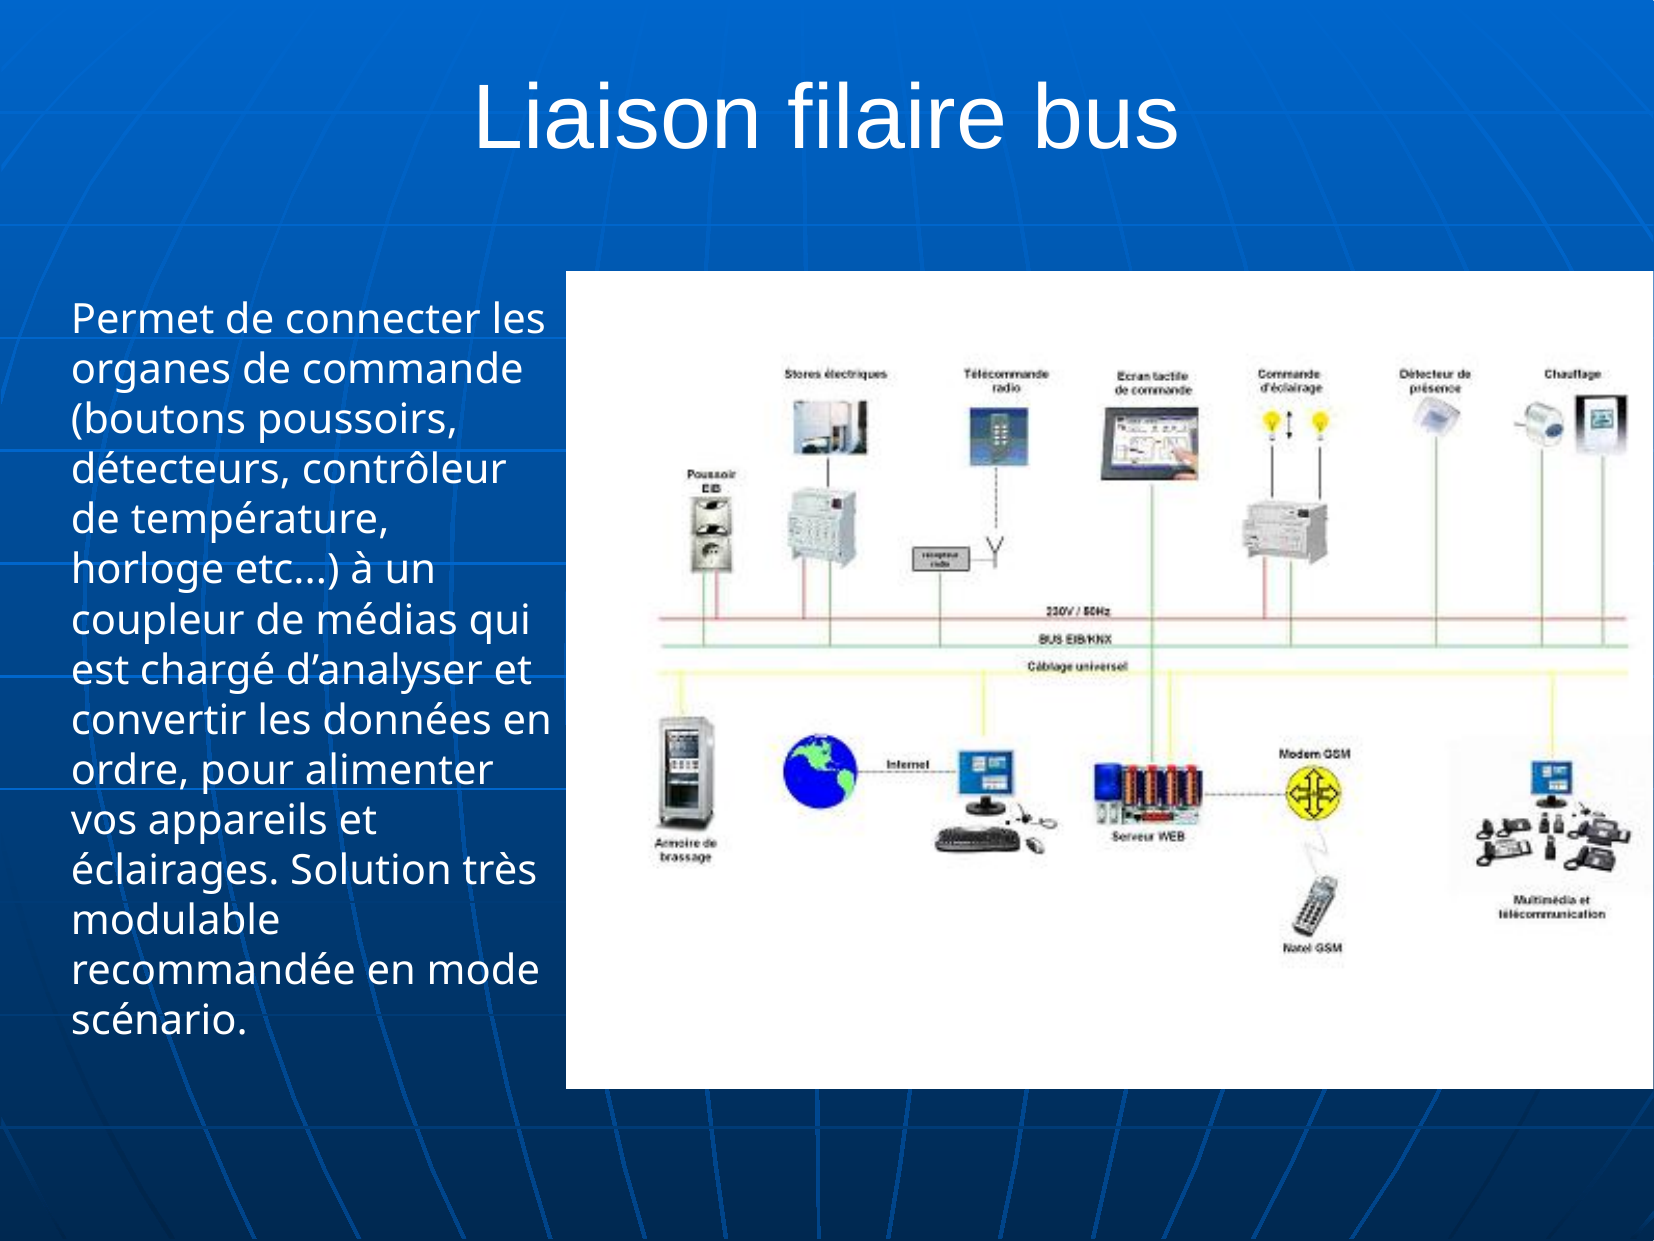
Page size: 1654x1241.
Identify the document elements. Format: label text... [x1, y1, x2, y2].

title Liaison filaire bus [82, 49, 1571, 257]
list Permet de connecter les organes de commande (boutons poussoirs, détecteurs, contrôleur de température, horloge etc...) à un coupleur de médias qui est chargé d’analyser et convertir les données en ordre, pour alimenter vos appareils et éclairages. Solution très modulable recommandée en mode scénario. [0, 284, 567, 1103]
picture [566, 271, 1654, 1089]
